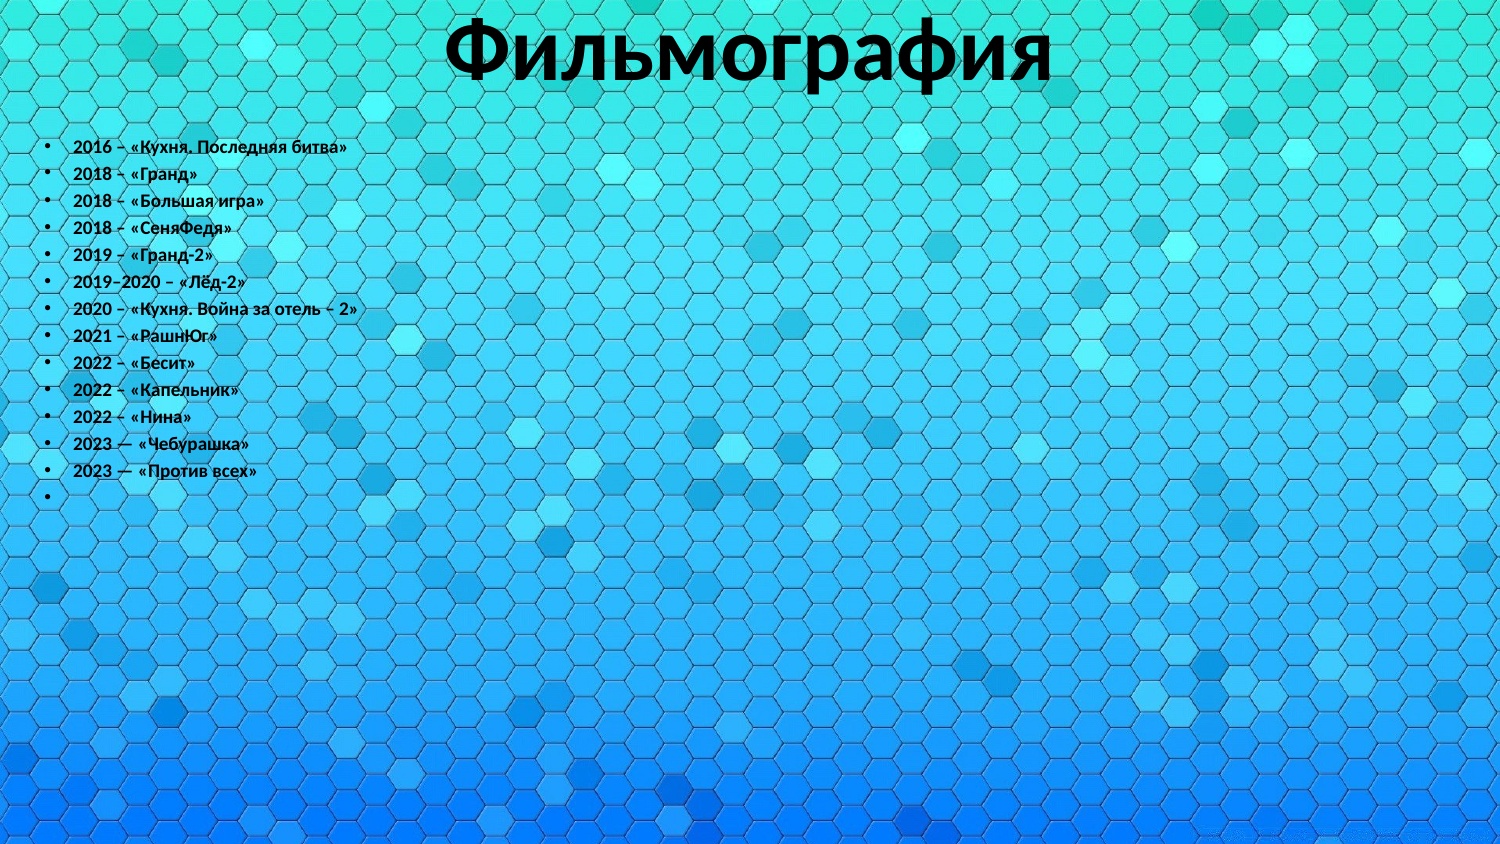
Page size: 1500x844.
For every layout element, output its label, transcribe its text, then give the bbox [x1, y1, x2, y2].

picture [0, 0, 1500, 844]
list 2016 – «Кухня. Последняя битва» 2018 – «Гранд» 2018 – «Большая игра» 2018 – «СеняФедя» 2019 – «Гранд-2» 2019–2020 – «Лёд-2» 2020 – «Кухня. Война за отель – 2» 2021 – «Рашн Юг» 2022 – «Бесит» 2022 – «Капельник» 2022 – «Нина» 2023 — «Чебурашка» 2023 — «Против всех»﻿ [29, 126, 1500, 493]
title Фильмография [75, 0, 1426, 114]
